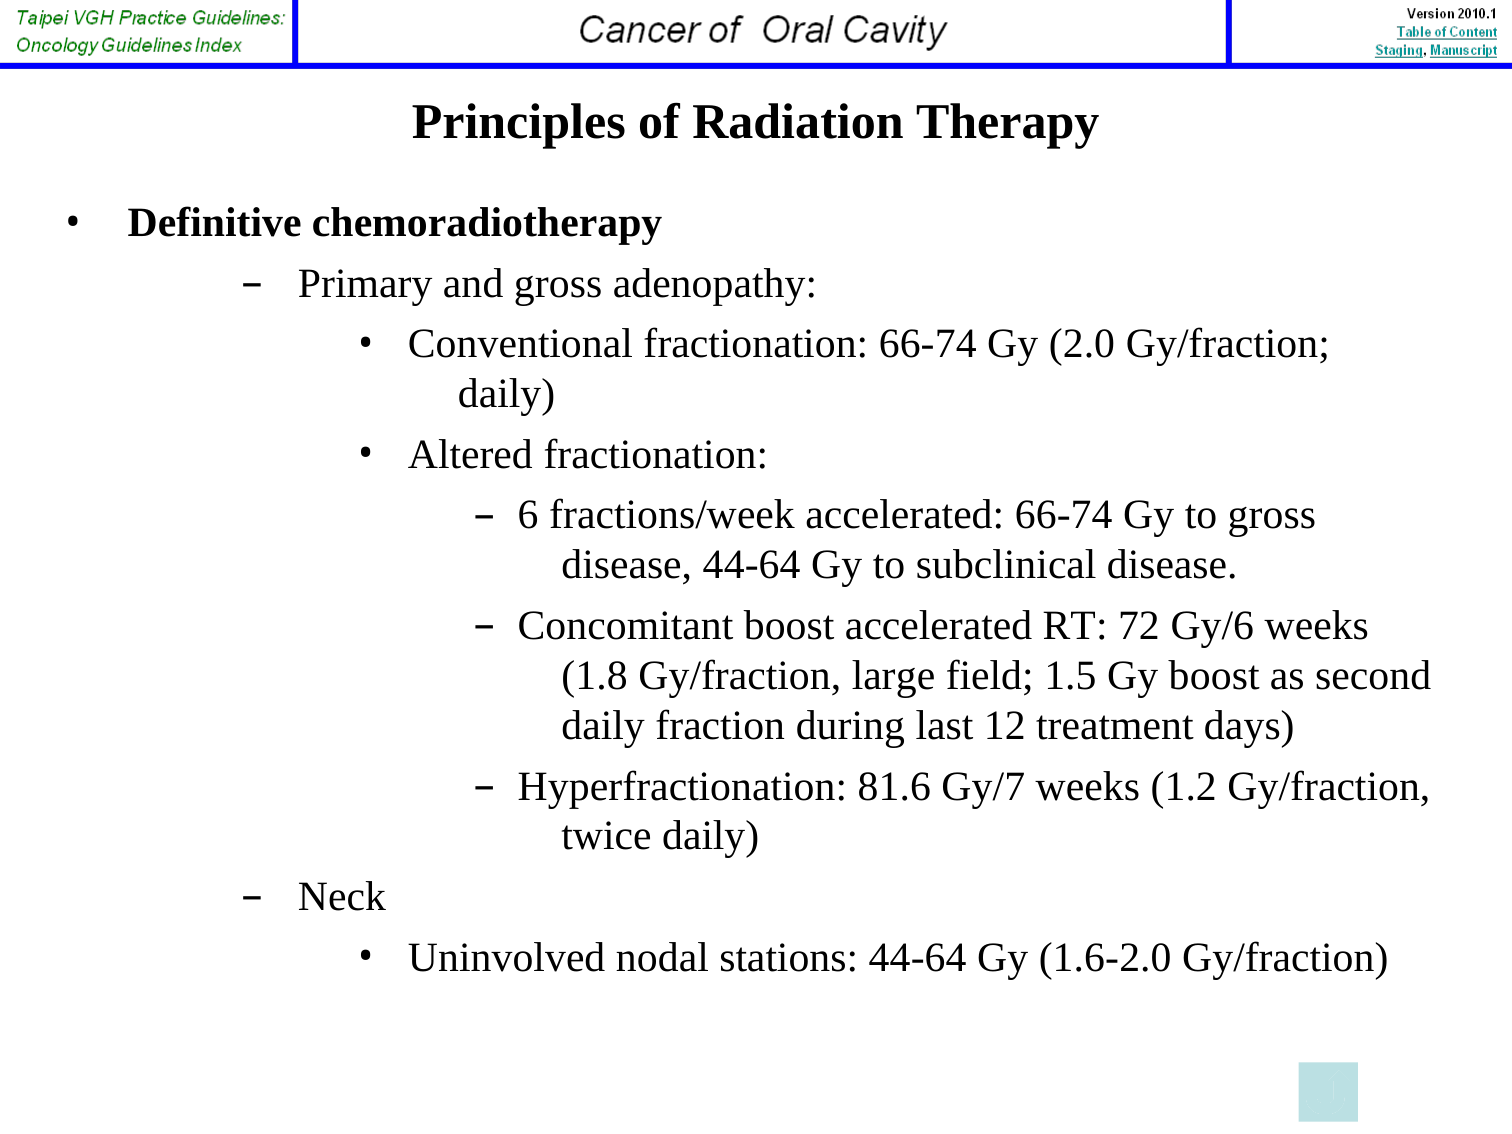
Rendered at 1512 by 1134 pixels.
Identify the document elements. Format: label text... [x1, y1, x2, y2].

title Principles of Radiation Therapy [0, 70, 1512, 166]
list Definitive chemoradiotherapy Primary and gross adenopathy: Conventional fractionation: 66-74 Gy (2.0 Gy/fraction; daily) Altered fractionation: 6 fractions/week accelerated: 66-74 Gy to gross disease, 44-64 Gy to subclinical disease. Concomitant boost accelerated RT: 72 Gy/6 weeks (1.8 Gy/fraction, large field; 1.5 Gy boost as second daily fraction during last 12 treatment days) Hyperfractionation: 81.6 Gy/7 weeks (1.2 Gy/fraction, twice daily) Neck Uninvolved nodal stations: 44-64 Gy (1.6-2.0 Gy/fraction) [50, 187, 1451, 1052]
